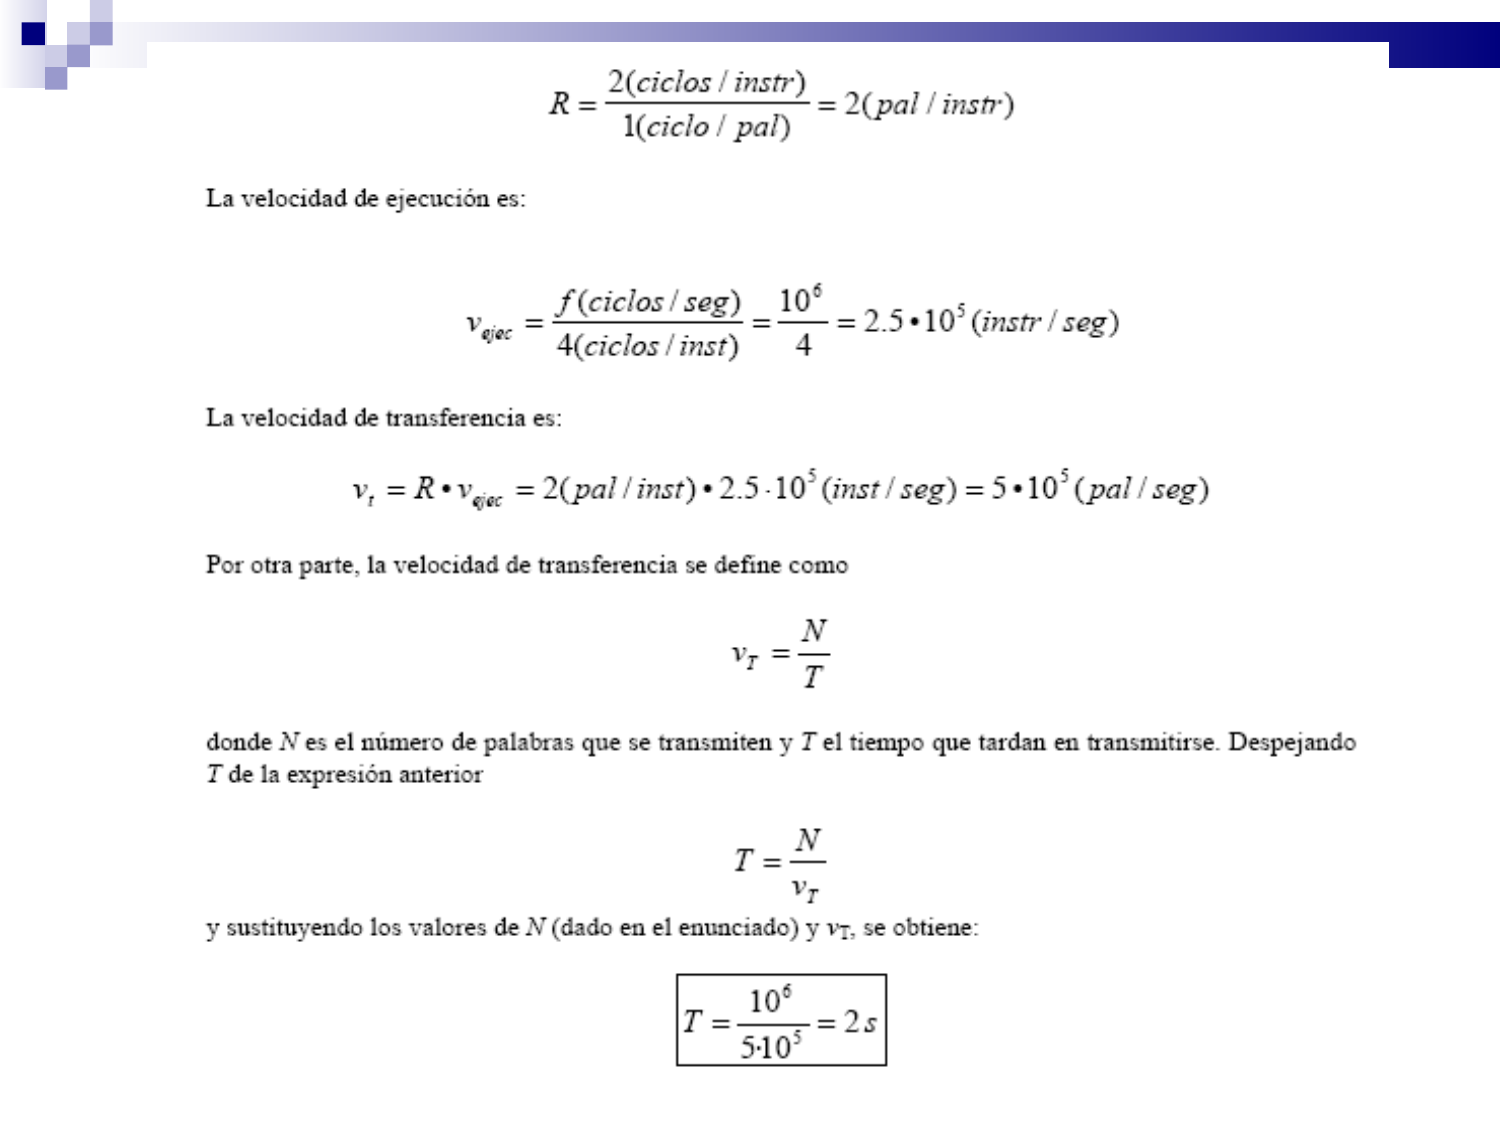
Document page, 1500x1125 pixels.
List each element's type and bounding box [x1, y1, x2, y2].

picture [147, 42, 1389, 1099]
